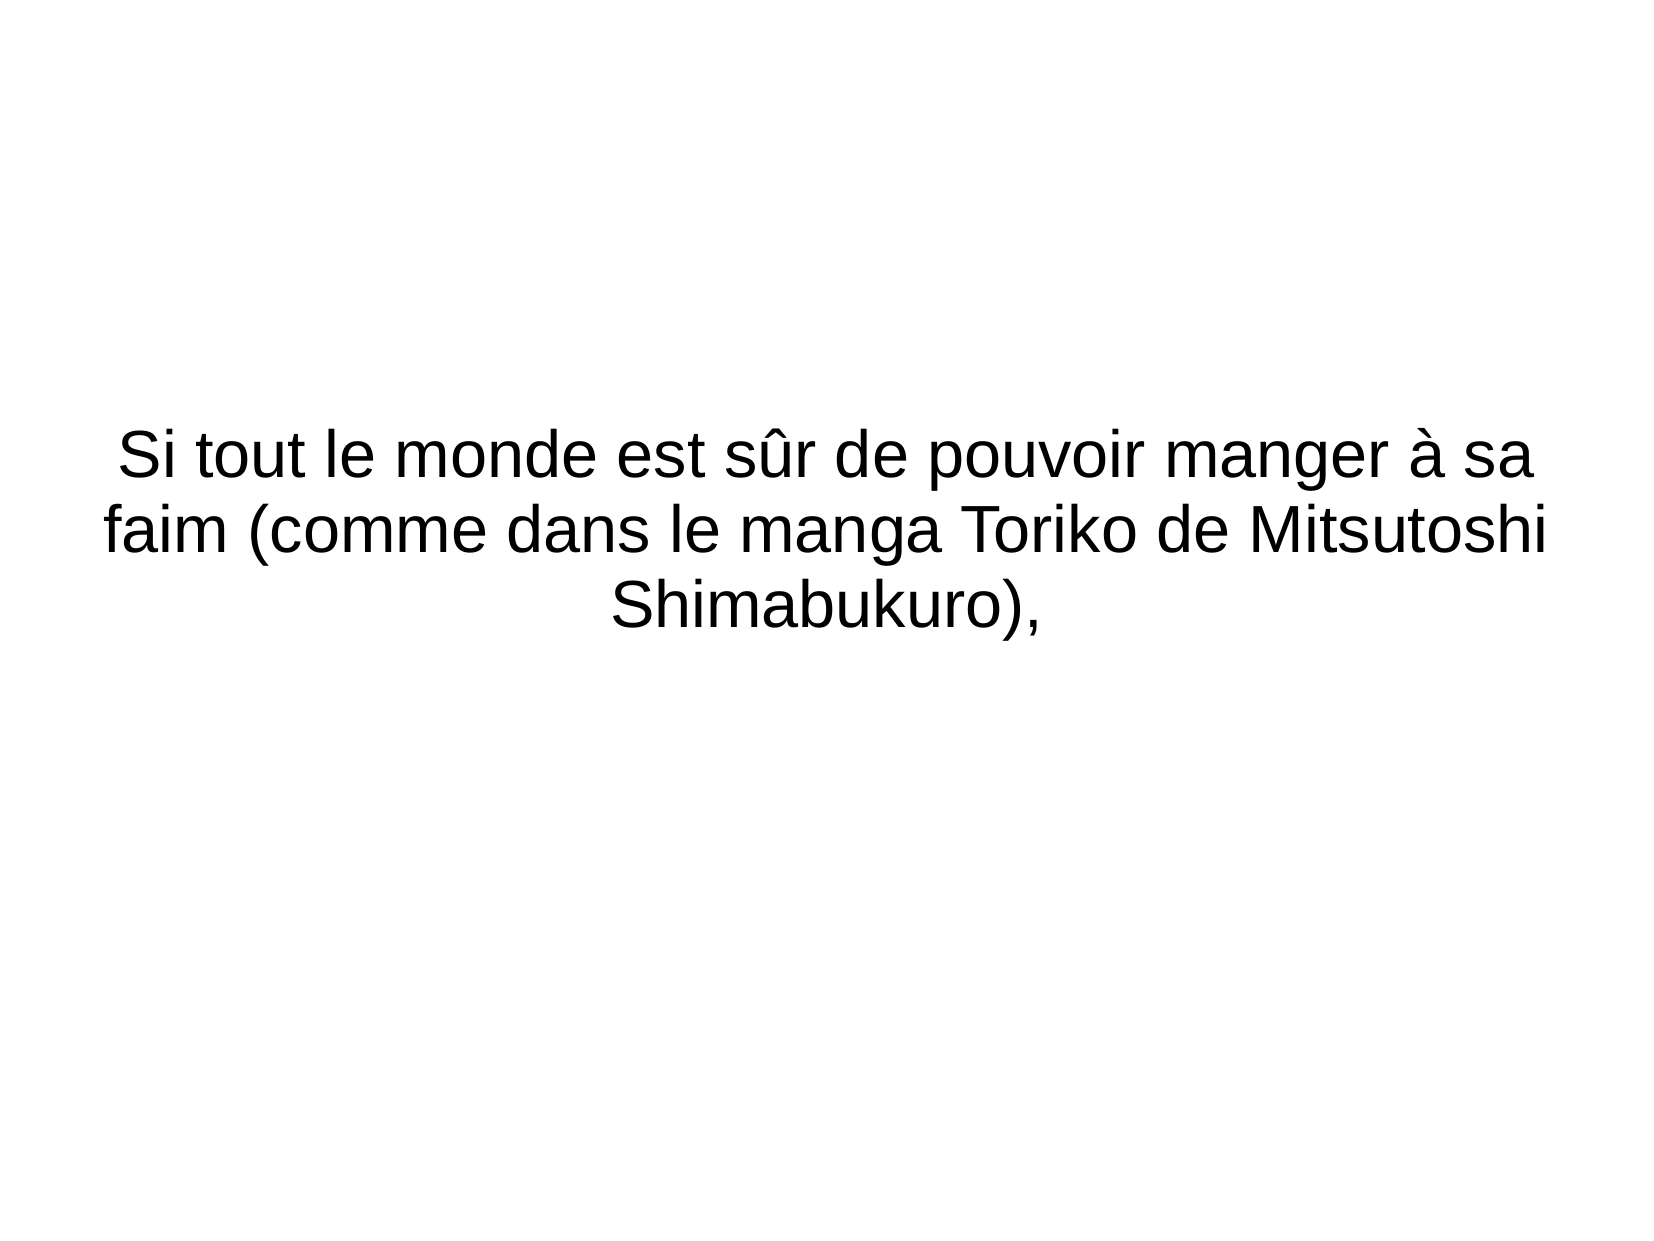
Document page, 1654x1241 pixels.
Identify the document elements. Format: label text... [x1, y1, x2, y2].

subtitle Si tout le monde est sûr de pouvoir manger à sa faim (comme dans le manga Toriko de Mitsutoshi Shimabukuro), [82, 49, 1571, 1010]
